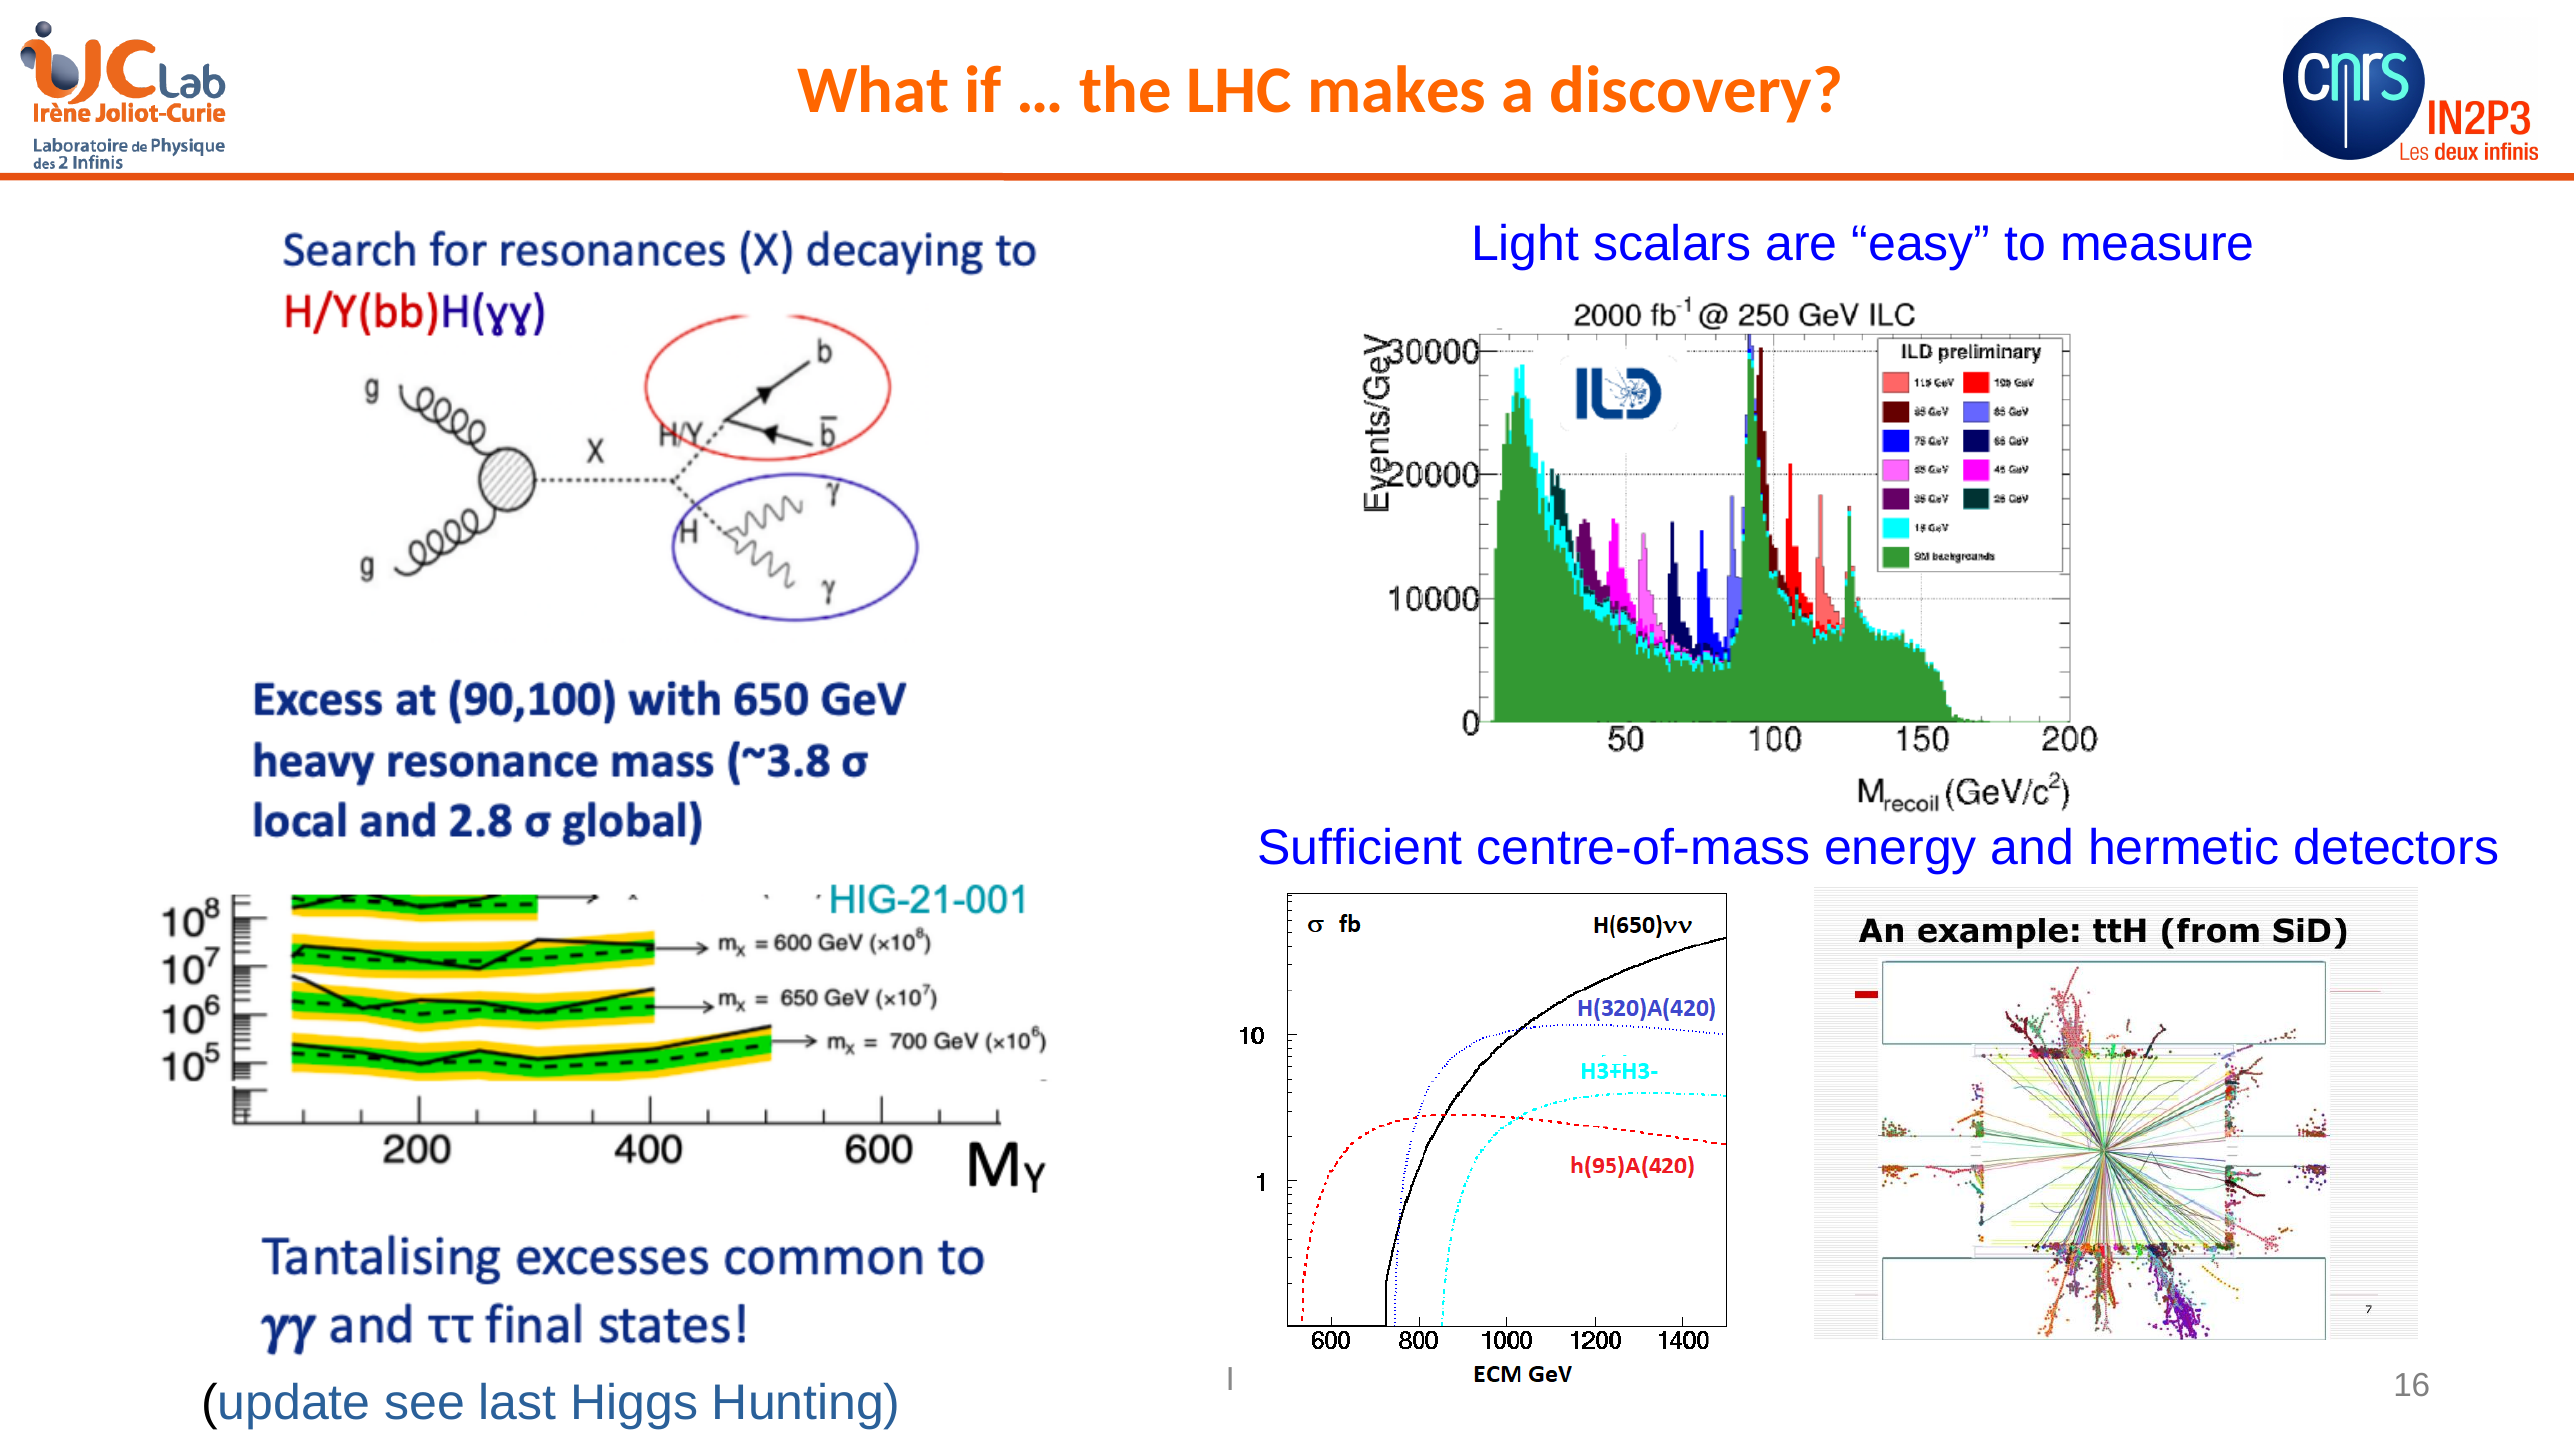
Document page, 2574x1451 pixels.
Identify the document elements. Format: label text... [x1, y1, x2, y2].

picture [1234, 882, 1756, 1400]
picture [2415, 17, 2538, 160]
text_box Sufficient centre-of-mass energy and hermetic detectors [1242, 807, 2516, 883]
picture [1814, 887, 2418, 1340]
picture [1348, 258, 2111, 807]
picture [159, 206, 1058, 1406]
picture [4, 6, 241, 184]
text_box (update see last Higgs Hunting) [186, 1362, 917, 1438]
title What if … the LHC makes a discovery? [226, 9, 2415, 162]
text_box Light scalars are “easy” to measure [1456, 202, 2296, 278]
